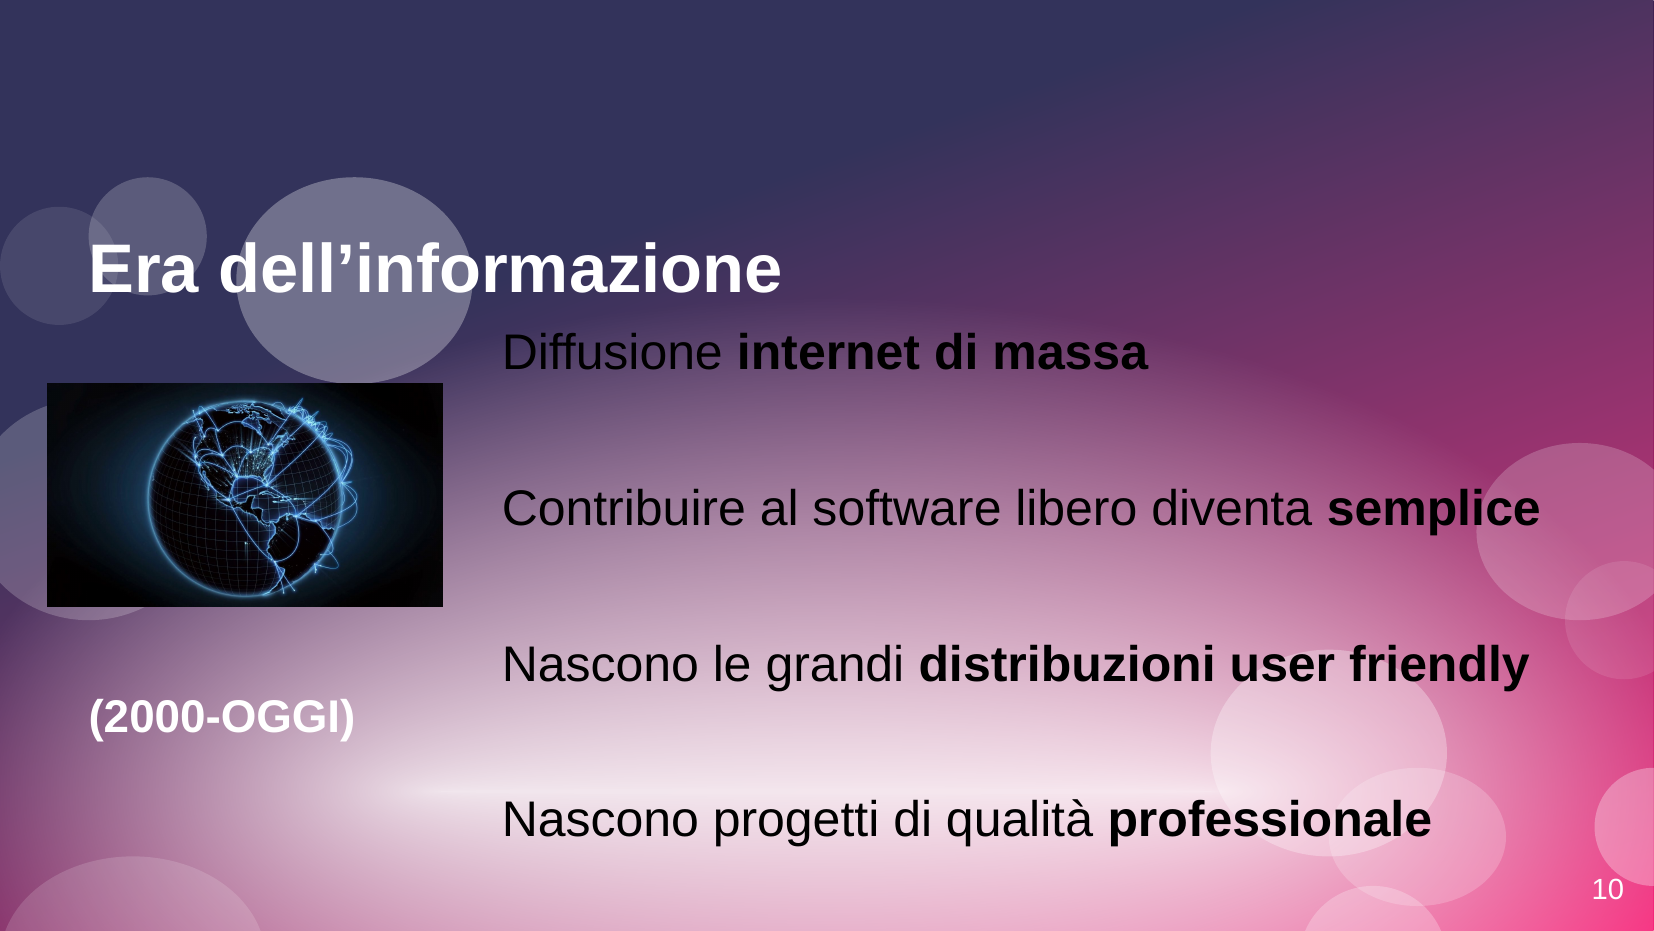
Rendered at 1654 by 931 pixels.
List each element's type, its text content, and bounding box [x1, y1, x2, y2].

title Era dell’informazione (2000-OGGI) [88, 153, 798, 820]
list Diffusione internet di massa Contribuire al software libero diventa semplice Nascono le grandi distribuzioni user friendly Nascono progetti di qualità professionale [501, 324, 1595, 916]
picture [47, 383, 443, 607]
